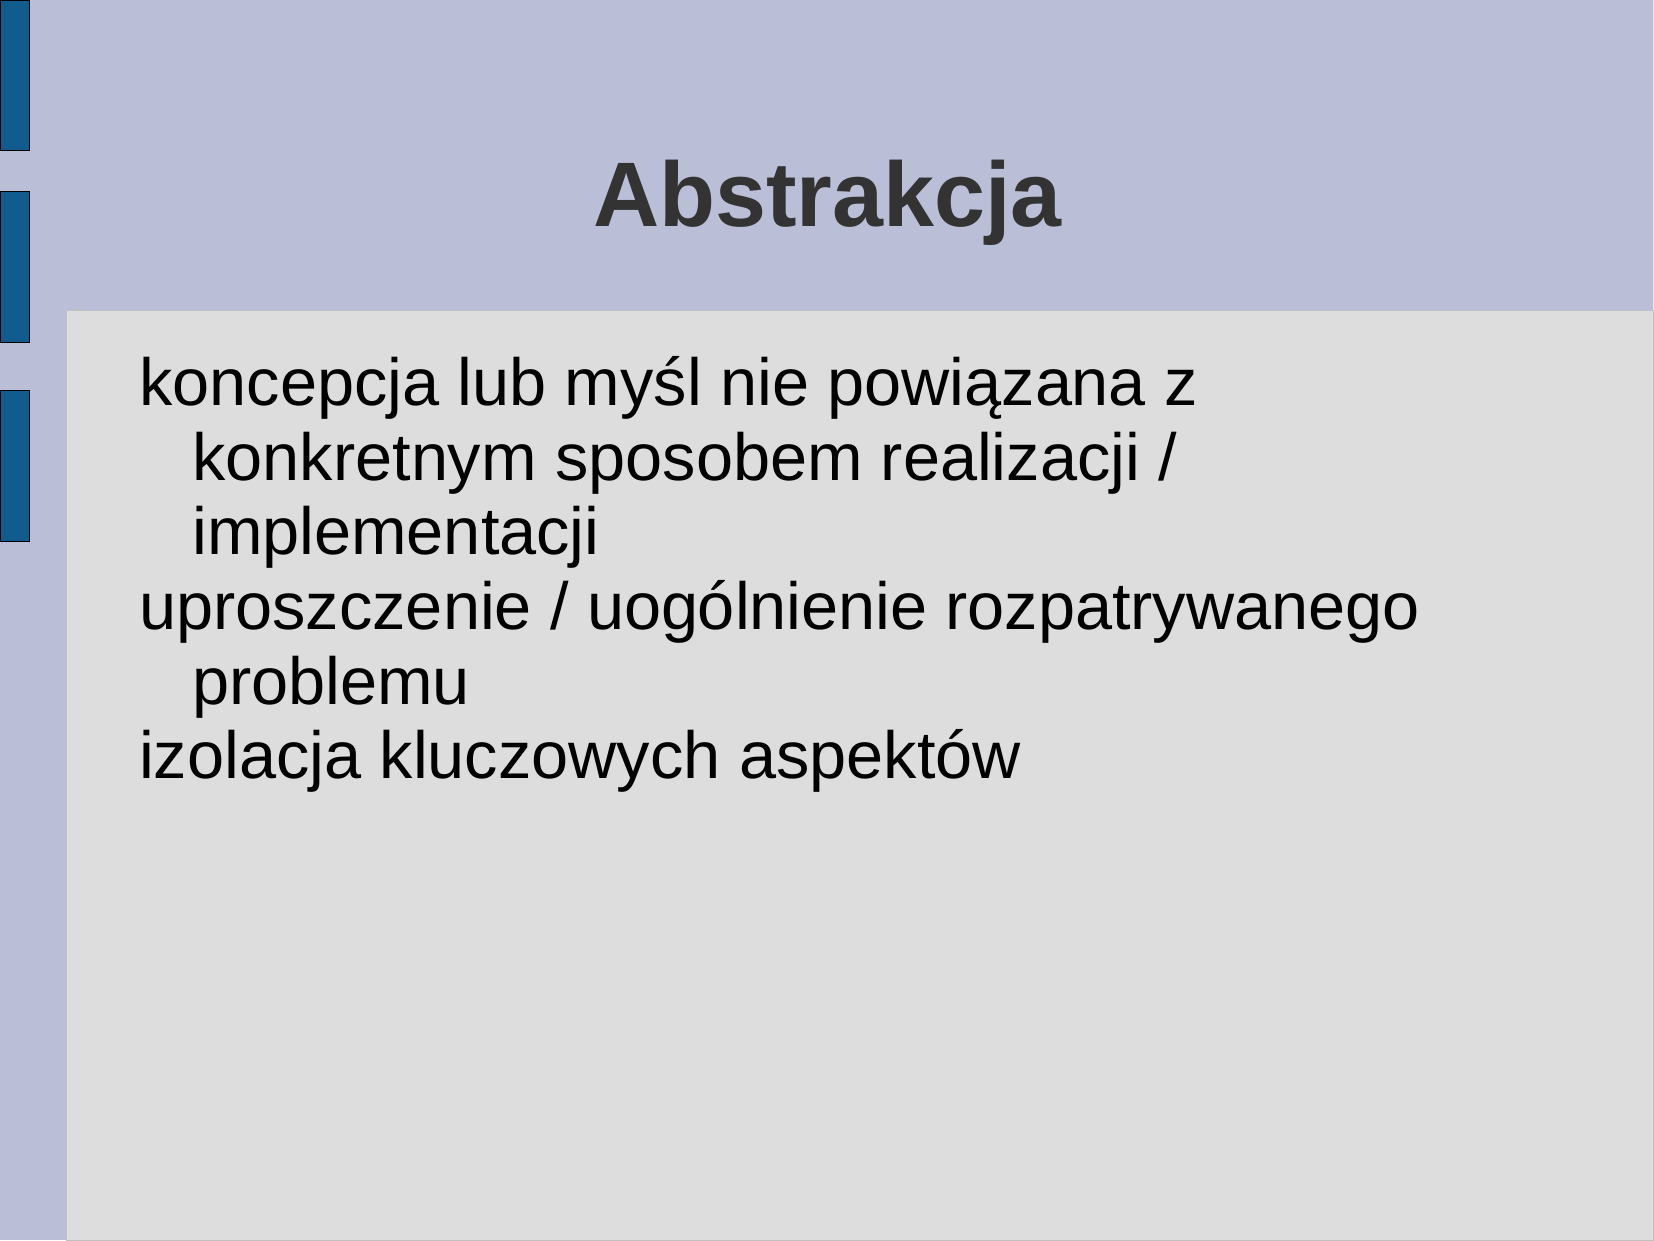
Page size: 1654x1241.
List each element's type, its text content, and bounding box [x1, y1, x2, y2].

title Abstrakcja [121, 91, 1534, 299]
list koncepcja lub myśl nie powiązana z konkretnym sposobem realizacji / implementacji uproszczenie / uogólnienie rozpatrywanego problemu izolacja kluczowych aspektów [121, 344, 1534, 1127]
